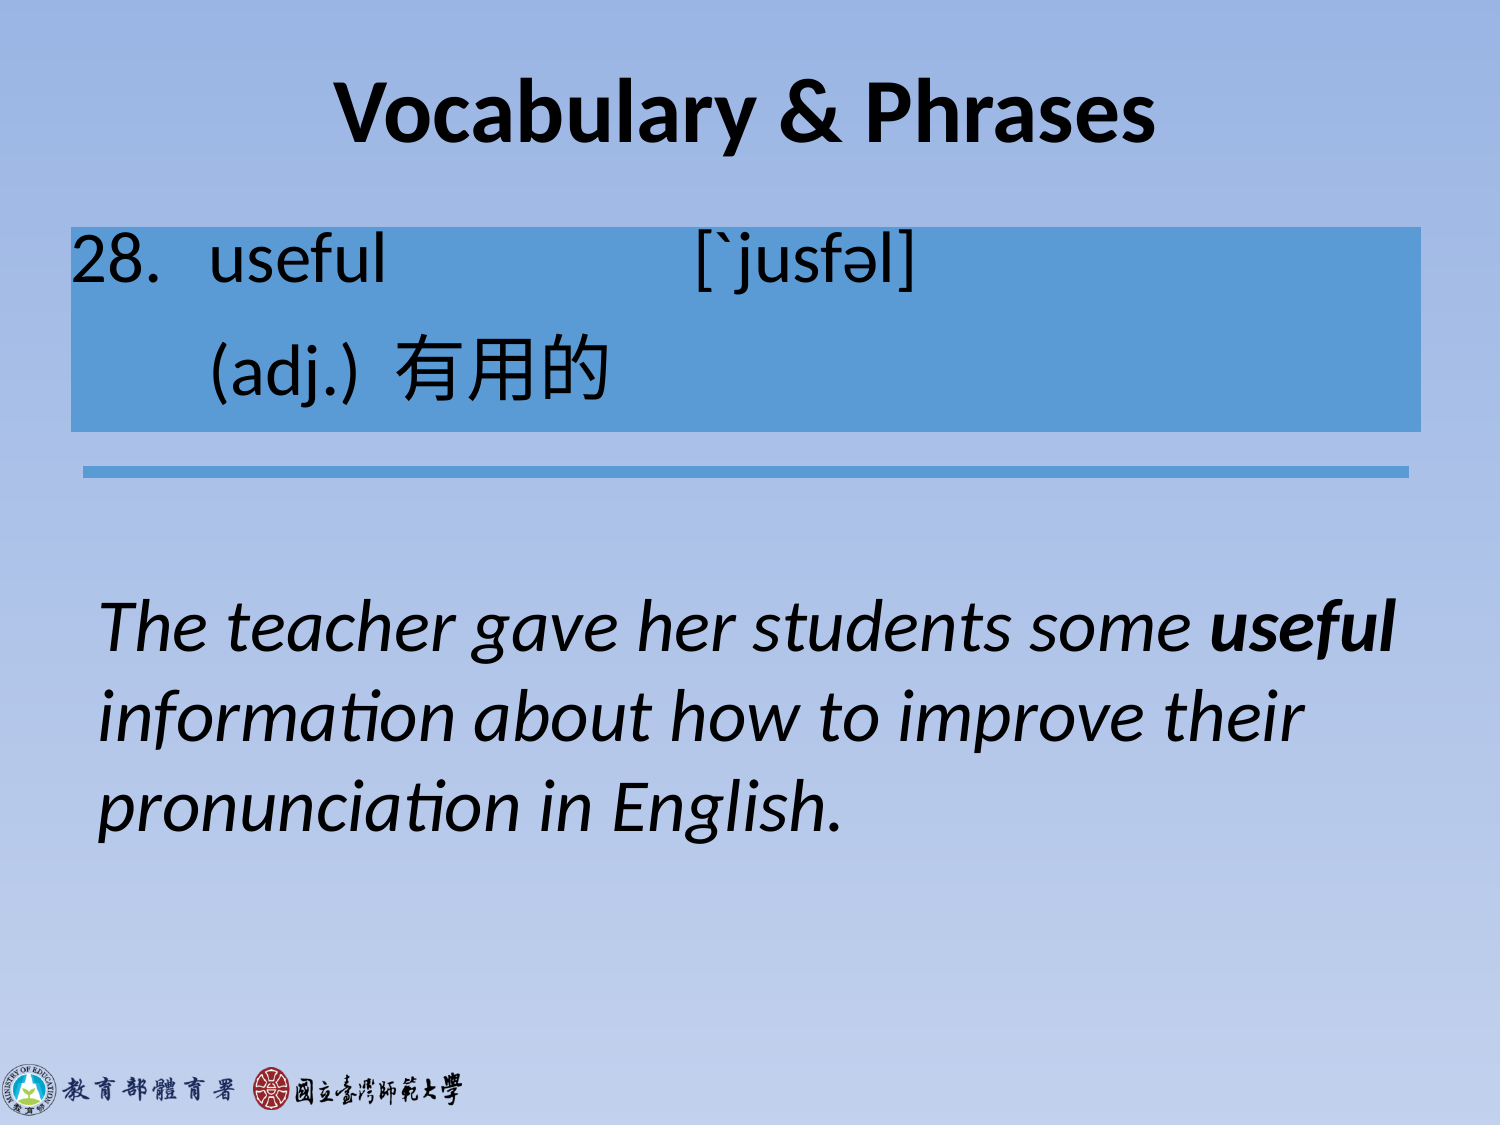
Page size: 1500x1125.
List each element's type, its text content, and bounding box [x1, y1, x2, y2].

table_header 28. [71, 227, 209, 311]
table_header [ˋjusfəl] [693, 227, 1421, 311]
text_box The teacher gave her students some useful information about how to improve their pronunciation in English. [82, 568, 1433, 857]
text_box [83, 466, 1409, 478]
title Vocabulary & Phrases [70, 11, 1421, 200]
table_header useful [209, 227, 693, 311]
table_cell [71, 311, 209, 432]
table_cell (adj.) 有用的 [209, 311, 1421, 432]
